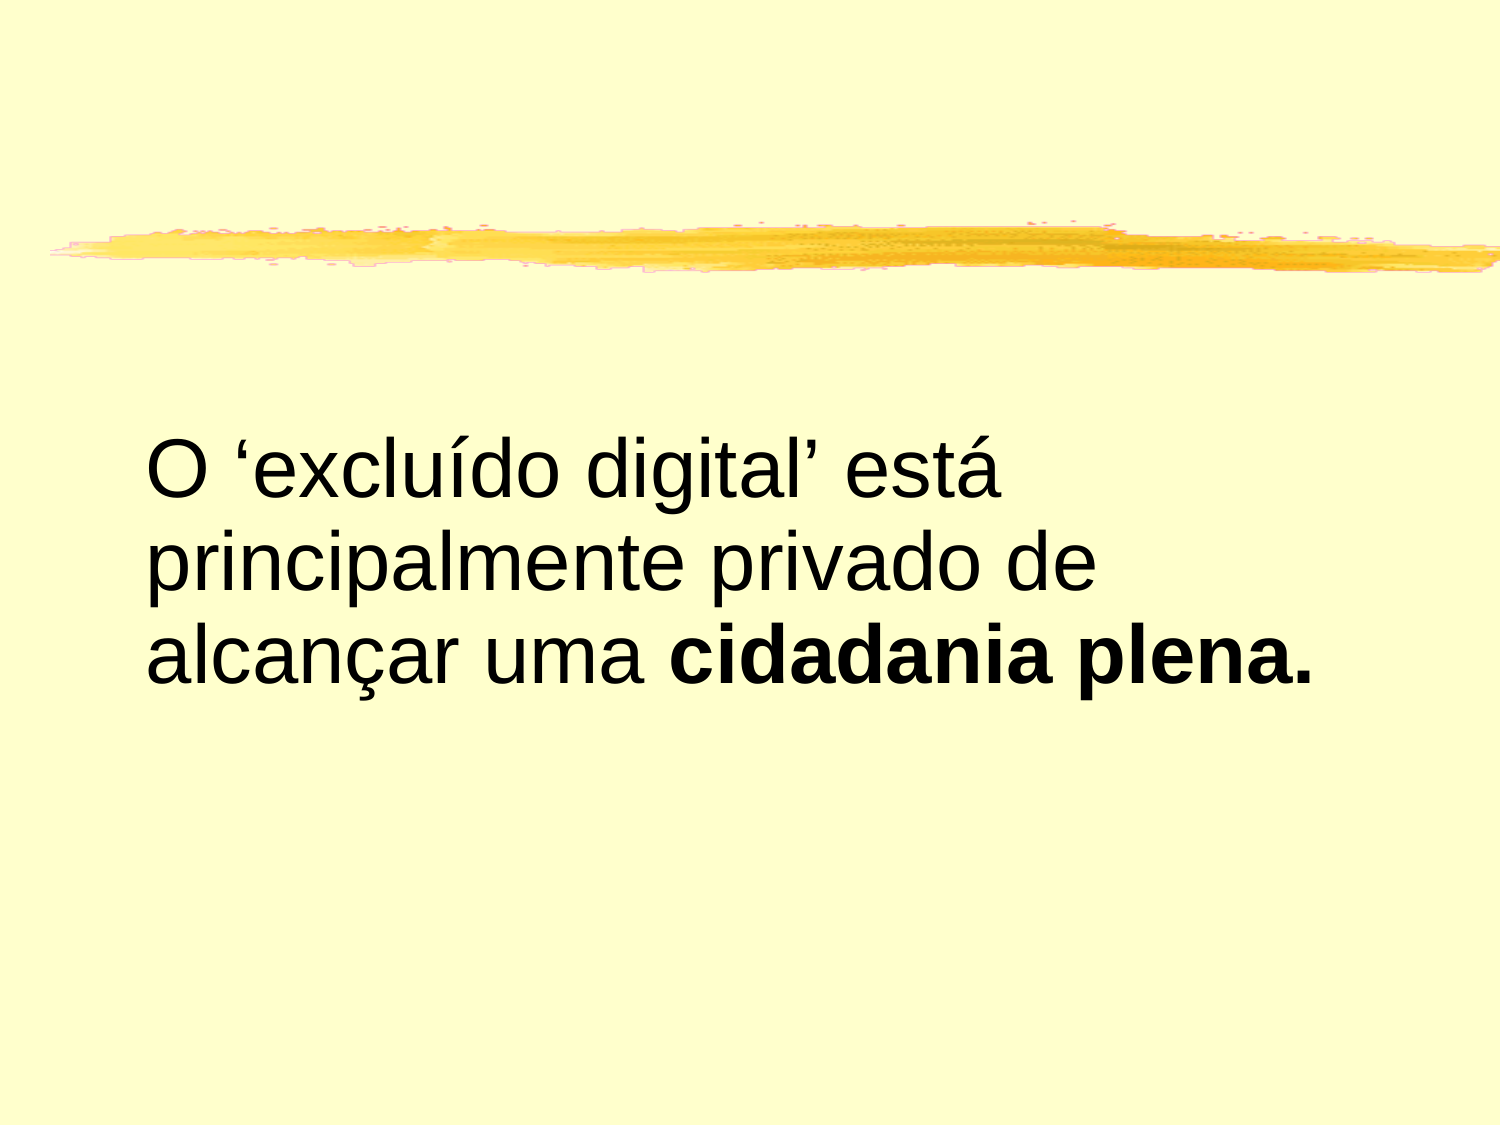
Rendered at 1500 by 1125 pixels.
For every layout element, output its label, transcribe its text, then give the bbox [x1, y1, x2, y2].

picture [50, 215, 1500, 284]
list O ‘excluído digital’ está principalmente privado de alcançar uma cidadania plena. [74, 309, 1417, 994]
